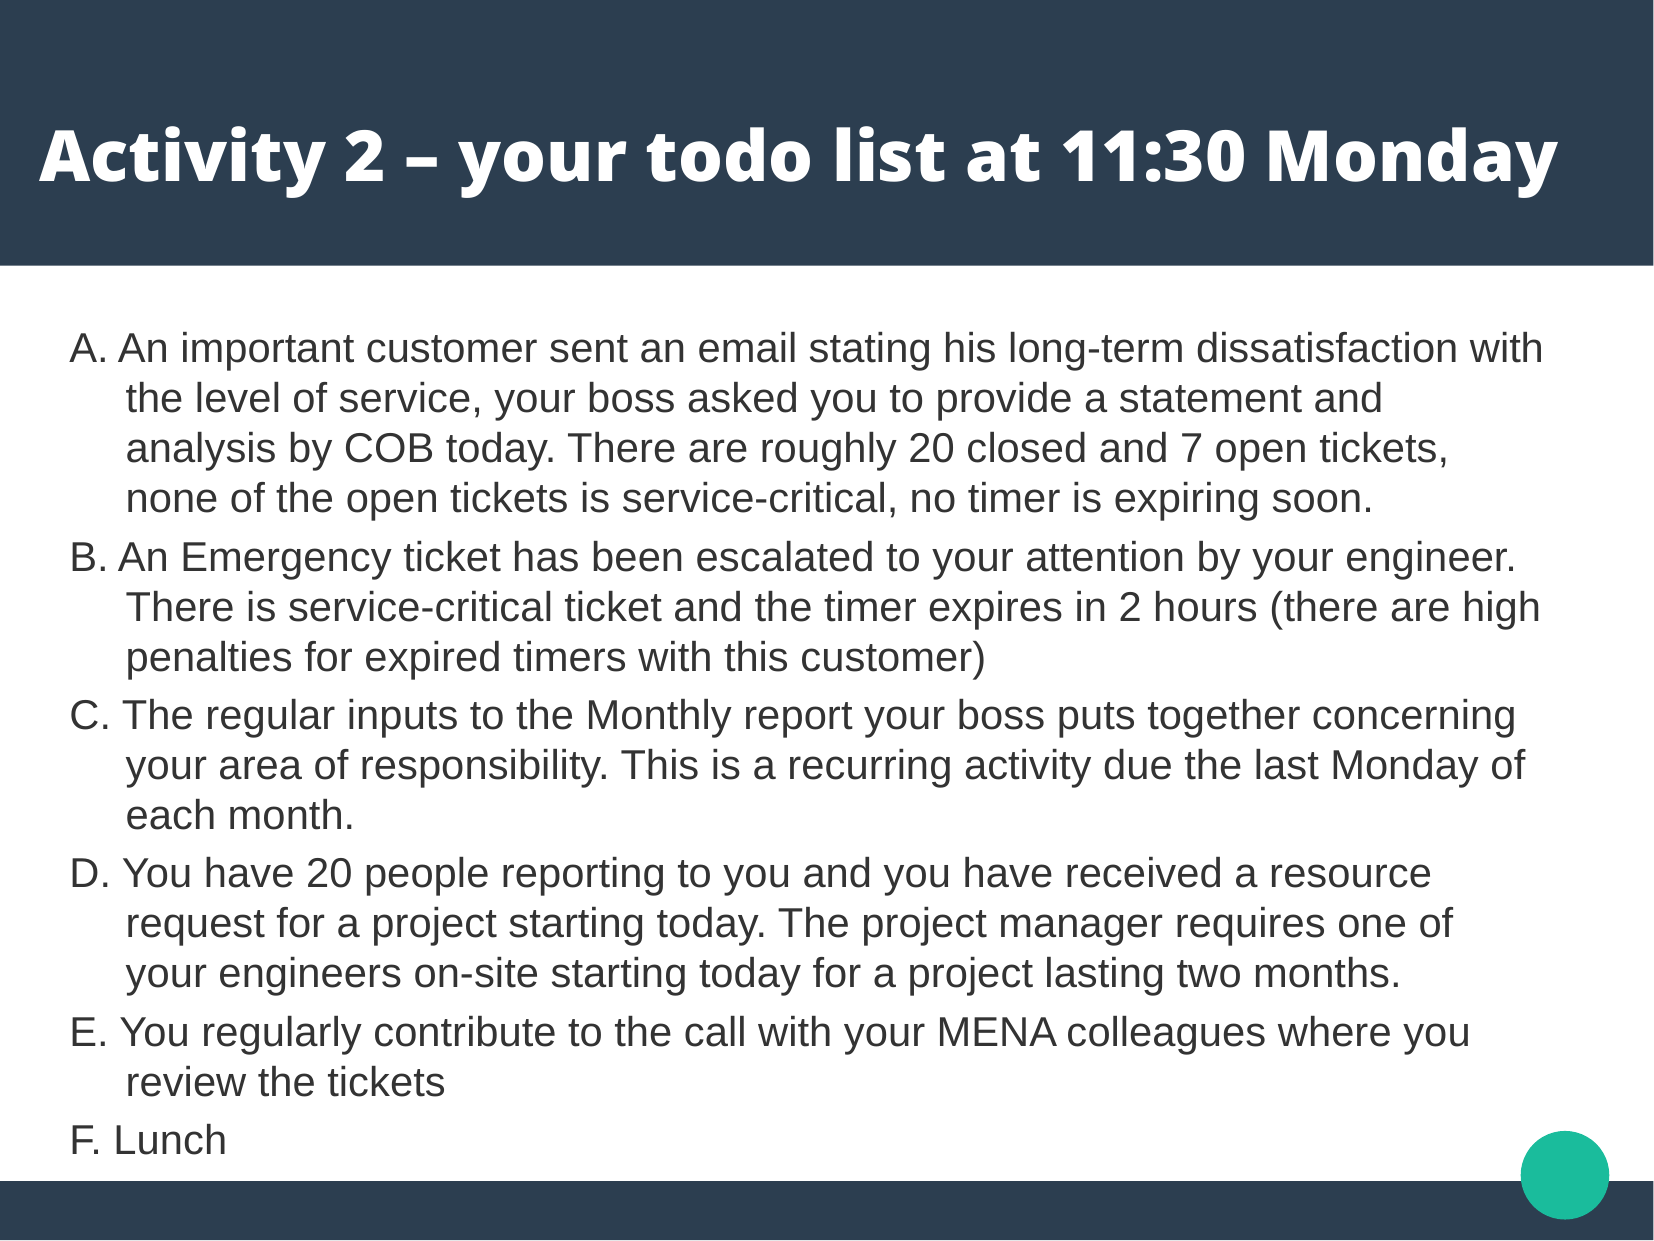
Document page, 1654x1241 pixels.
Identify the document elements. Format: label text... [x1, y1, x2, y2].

title Activity 2 – your todo list at 11:30 Monday [39, 71, 1576, 237]
text_box A. An important customer sent an email stating his long-term dissatisfaction with the level of service, your boss asked you to provide a statement and analysis by COB today. There are roughly 20 closed and 7 open tickets, none of the open tickets is service-critical, no timer is expiring soon. B. An Emergency ticket has been escalated to your attention by your engineer. There is service-critical ticket and the timer expires in 2 hours (there are high penalties for expired timers with this customer) C. The regular inputs to the Monthly report your boss puts together concerning your area of responsibility. This is a recurring activity due the last Monday of each month. D. You have 20 people reporting to you and you have received a resource request for a project starting today. The project manager requires one of your engineers on-site starting today for a project lasting two months. E. You regularly contribute to the call with your MENA colleagues where you review the tickets F. Lunch [54, 245, 1561, 465]
